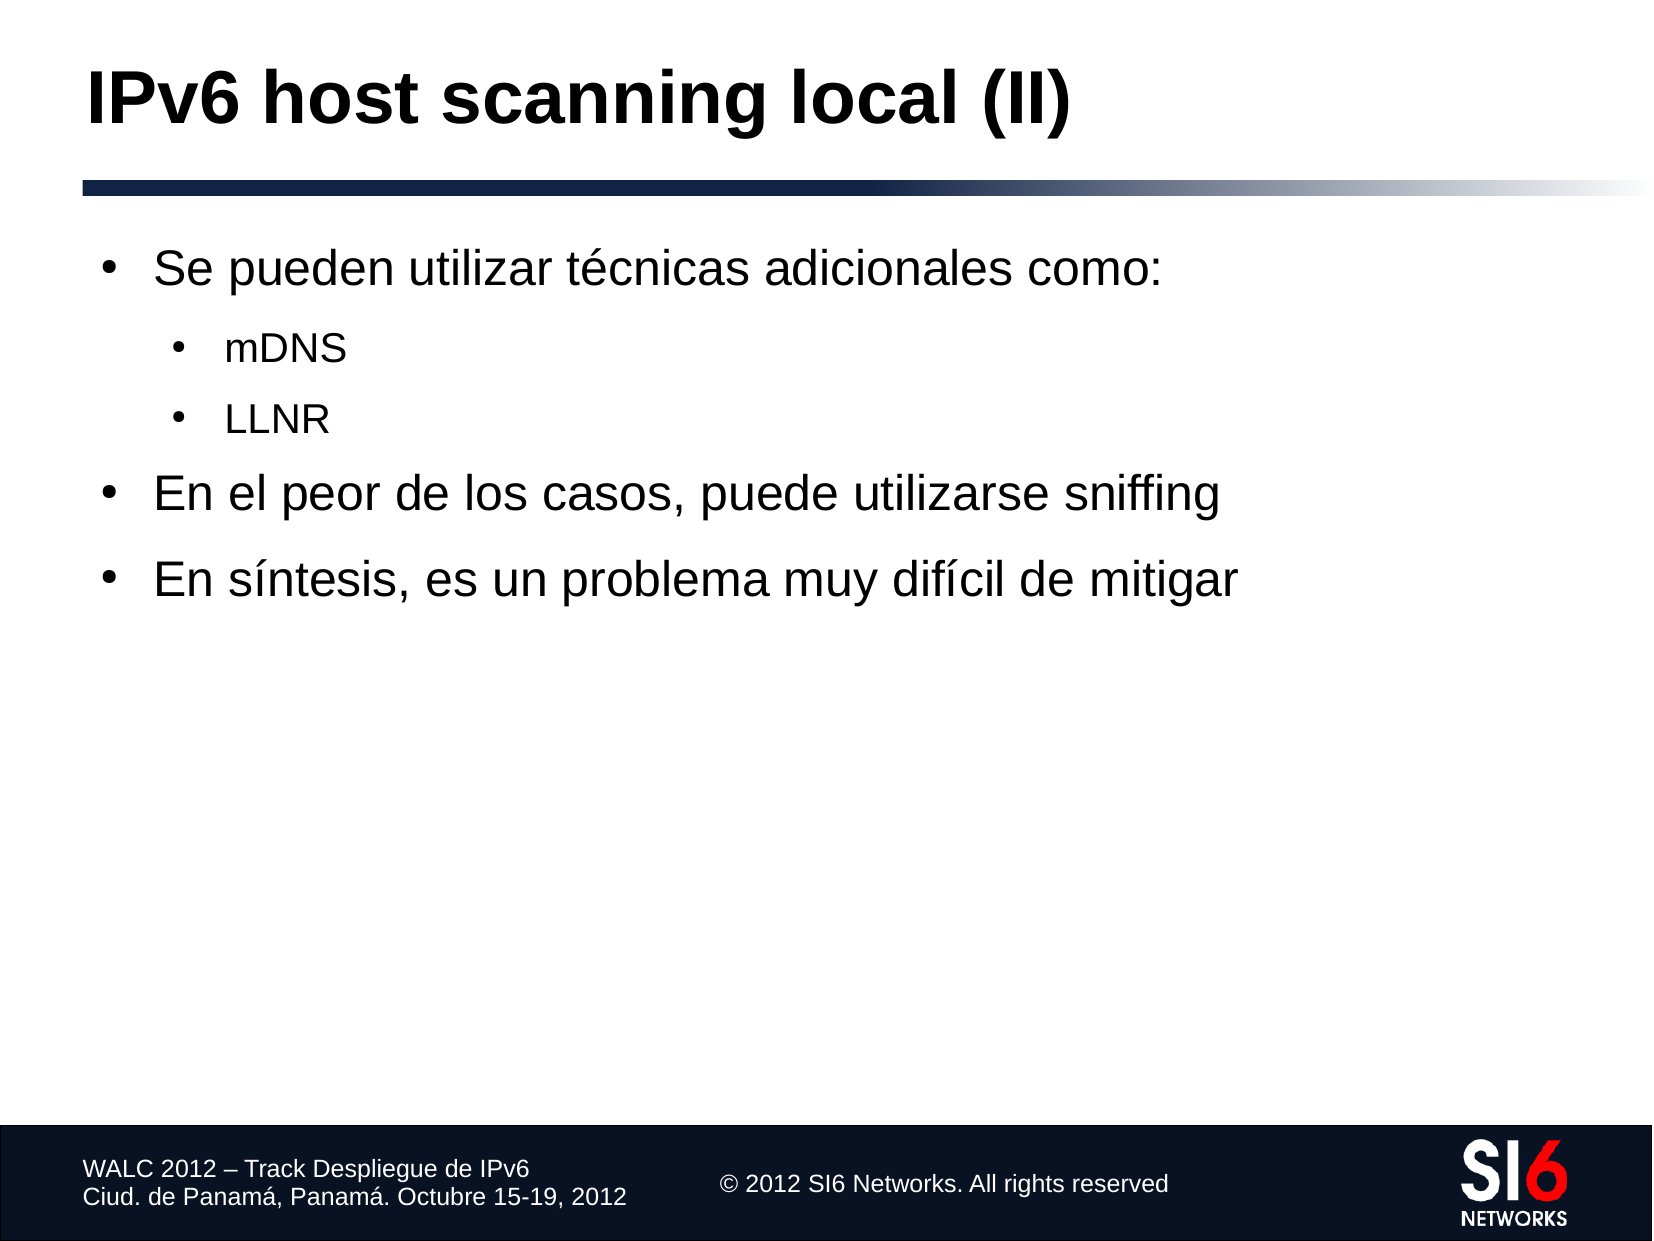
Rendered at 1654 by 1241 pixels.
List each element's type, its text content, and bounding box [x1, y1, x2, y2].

picture [1461, 1139, 1567, 1226]
title IPv6 host scanning local (II) [86, 30, 1576, 166]
list Se pueden utilizar técnicas adicionales como: mDNS LLNR En el peor de los casos, puede utilizarse sniffing En síntesis, es un problema muy difícil de mitigar [82, 240, 1571, 1059]
